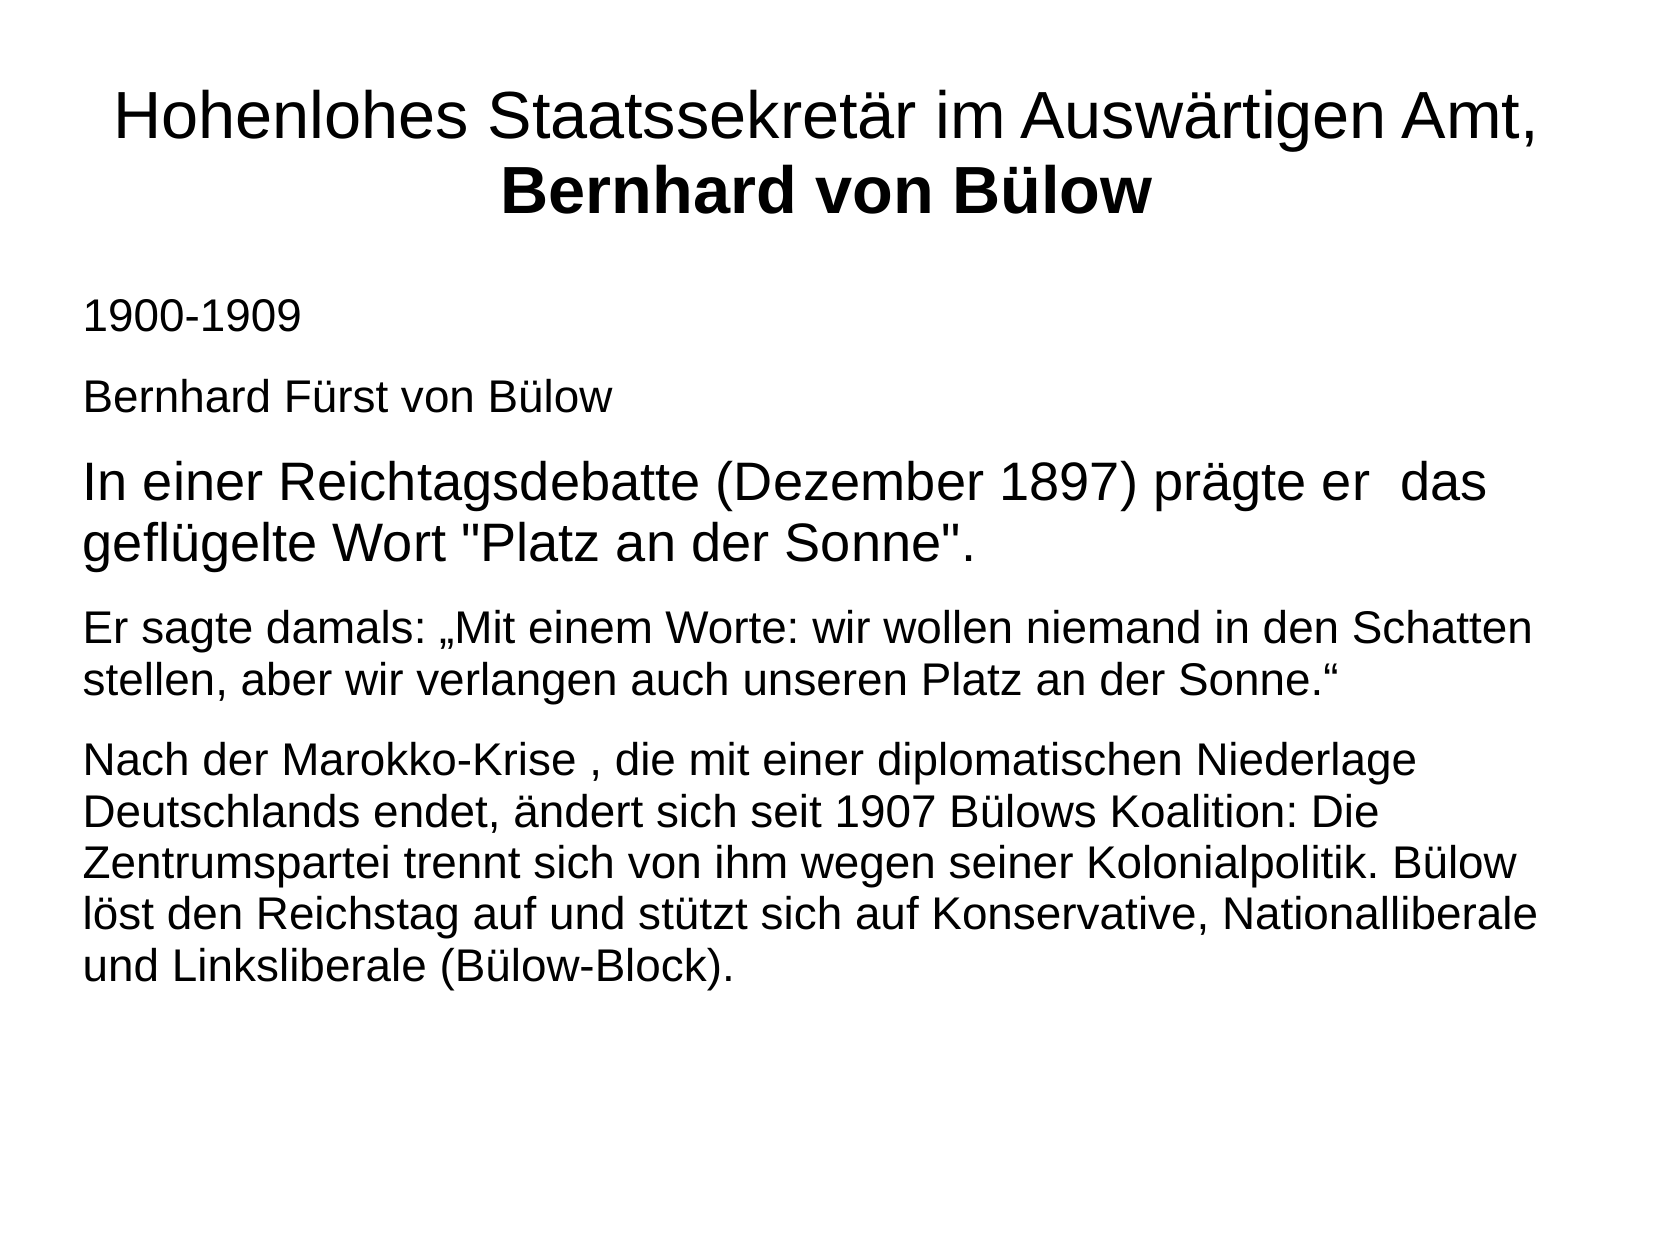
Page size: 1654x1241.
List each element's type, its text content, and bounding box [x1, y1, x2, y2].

list 1900-1909 Bernhard Fürst von Bülow In einer Reichtagsdebatte (Dezember 1897) prägte er das geflügelte Wort "Platz an der Sonne". Er sagte damals: „Mit einem Worte: wir wollen niemand in den Schatten stellen, aber wir verlangen auch unseren Platz an der Sonne.“ Nach der Marokko-Krise , die mit einer diplomatischen Niederlage Deutschlands endet, ändert sich seit 1907 Bülows Koalition: Die Zentrumspartei trennt sich von ihm wegen seiner Kolonialpolitik. Bülow löst den Reichstag auf und stützt sich auf Konservative, Nationalliberale und Linksliberale (Bülow-Block). [82, 290, 1571, 1010]
title Hohenlohes Staatssekretär im Auswärtigen Amt, Bernhard von Bülow [82, 49, 1571, 257]
